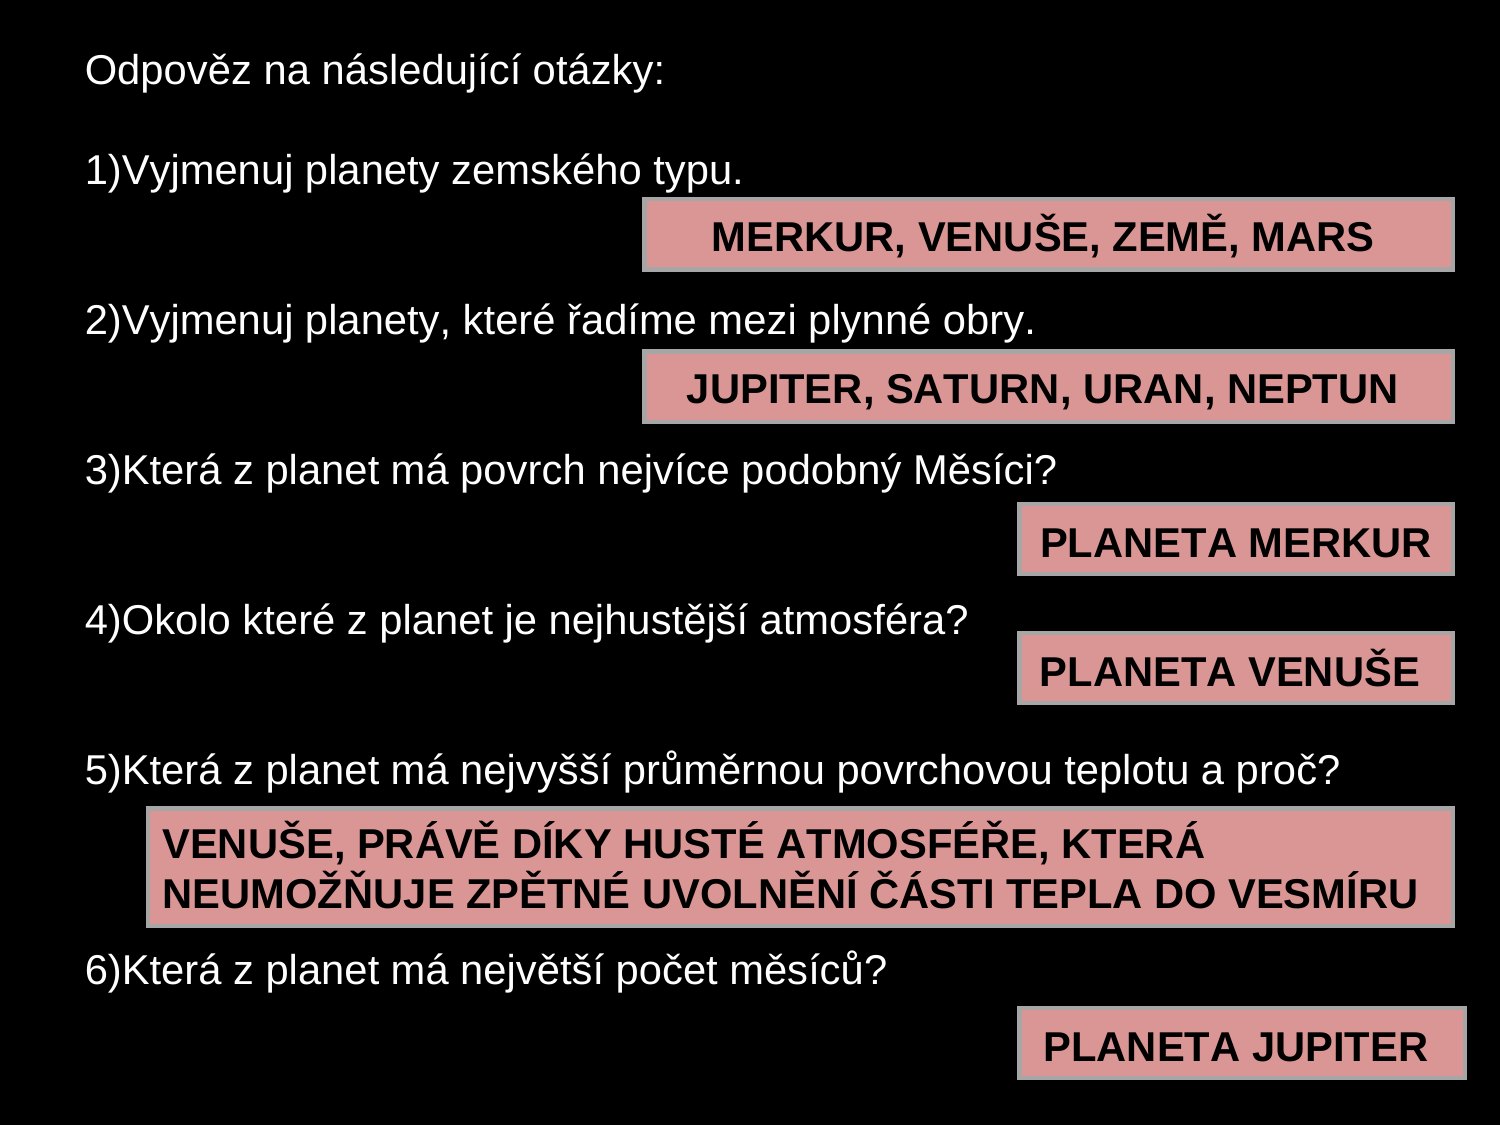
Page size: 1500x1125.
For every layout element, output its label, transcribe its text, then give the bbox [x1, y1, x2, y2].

text_box MERKUR, VENUŠE, ZEMĚ, MARS [644, 199, 1454, 270]
text_box JUPITER, SATURN, URAN, NEPTUN [644, 351, 1454, 422]
text_box PLANETA MERKUR [1019, 503, 1454, 575]
text_box Odpověz na následující otázky: Vyjmenuj planety zemského typu. Vyjmenuj planety, které řadíme mezi plynné obry. Která z planet má povrch nejvíce podobný Měsíci? Okolo které z planet je nejhustější atmosféra? Která z planet má nejvyšší průměrnou povrchovou teplotu a proč? Která z planet má největší počet měsíců? [69, 35, 1357, 1102]
text_box PLANETA JUPITER [1019, 1007, 1465, 1079]
text_box PLANETA VENUŠE [1019, 632, 1454, 704]
text_box VENUŠE, PRÁVĚ DÍKY HUSTÉ ATMOSFÉŘE, KTERÁ NEUMOŽŇUJE ZPĚTNÉ UVOLNĚNÍ ČÁSTI TEPLA DO VESMÍRU [147, 808, 1454, 926]
